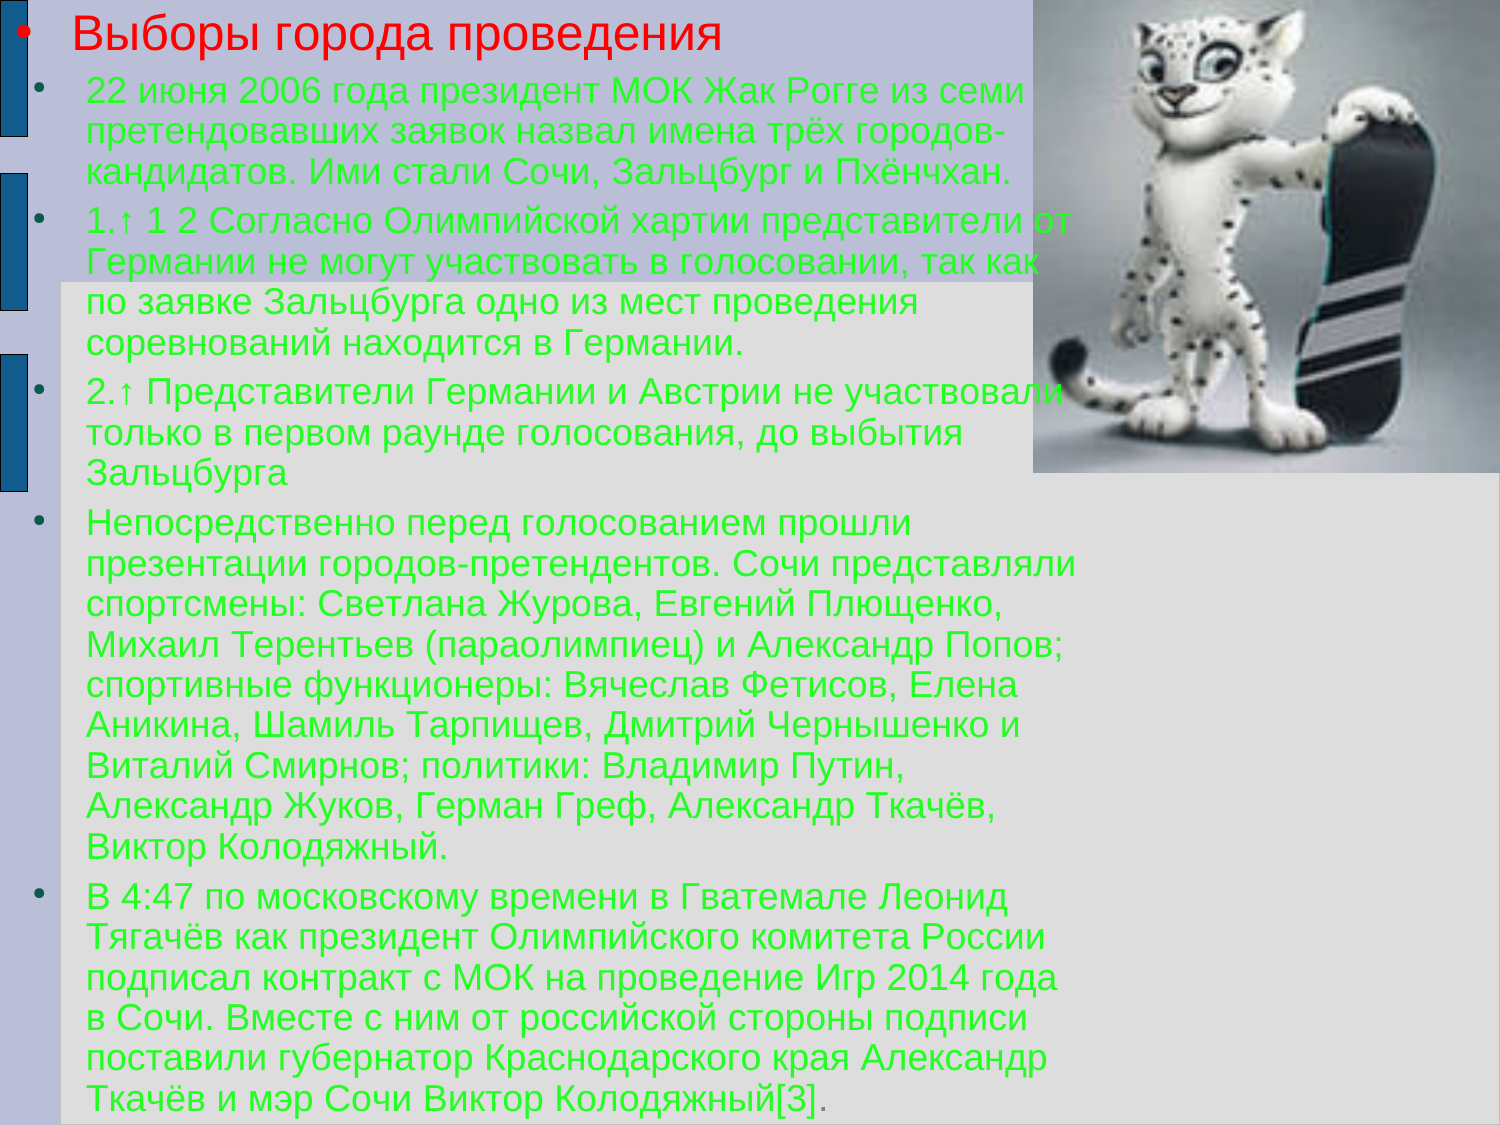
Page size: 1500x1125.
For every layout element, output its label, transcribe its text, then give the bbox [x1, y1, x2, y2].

picture [1093, 0, 1500, 1125]
list Выборы города проведения 22 июня 2006 года президент МОК Жак Рогге из семи претендовавших заявок назвал имена трёх городов-кандидатов. Ими стали Сочи, Зальцбург и Пхёнчхан. 1.↑ 1 2 Согласно Олимпийской хартии представители от Германии не могут участвовать в голосовании, так как по заявке Зальцбурга одно из мест проведения соревнований находится в Германии. 2.↑ Представители Германии и Австрии не участвовали только в первом раунде голосования, до выбытия Зальцбурга Непосредственно перед голосованием прошли презентации городов-претендентов. Сочи представляли спортсмены: Светлана Журова, Евгений Плющенко, Михаил Терентьев (параолимпиец) и Александр Попов; спортивные функционеры: Вячеслав Фетисов, Елена Аникина, Шамиль Тарпищев, Дмитрий Чернышенко и Виталий Смирнов; политики: Владимир Путин, Александр Жуков, Герман Греф, Александр Ткачёв, Виктор Колодяжный. В 4:47 по московскому времени в Гватемале Леонид Тягачёв как президент Олимпийского комитета России подписал контракт с МОК на проведение Игр 2014 года в Сочи. Вместе с ним от российской стороны подписи поставили губернатор Краснодарского края Александр Ткачёв и мэр Сочи Виктор Колодяжный[3]. [0, 0, 1093, 1125]
